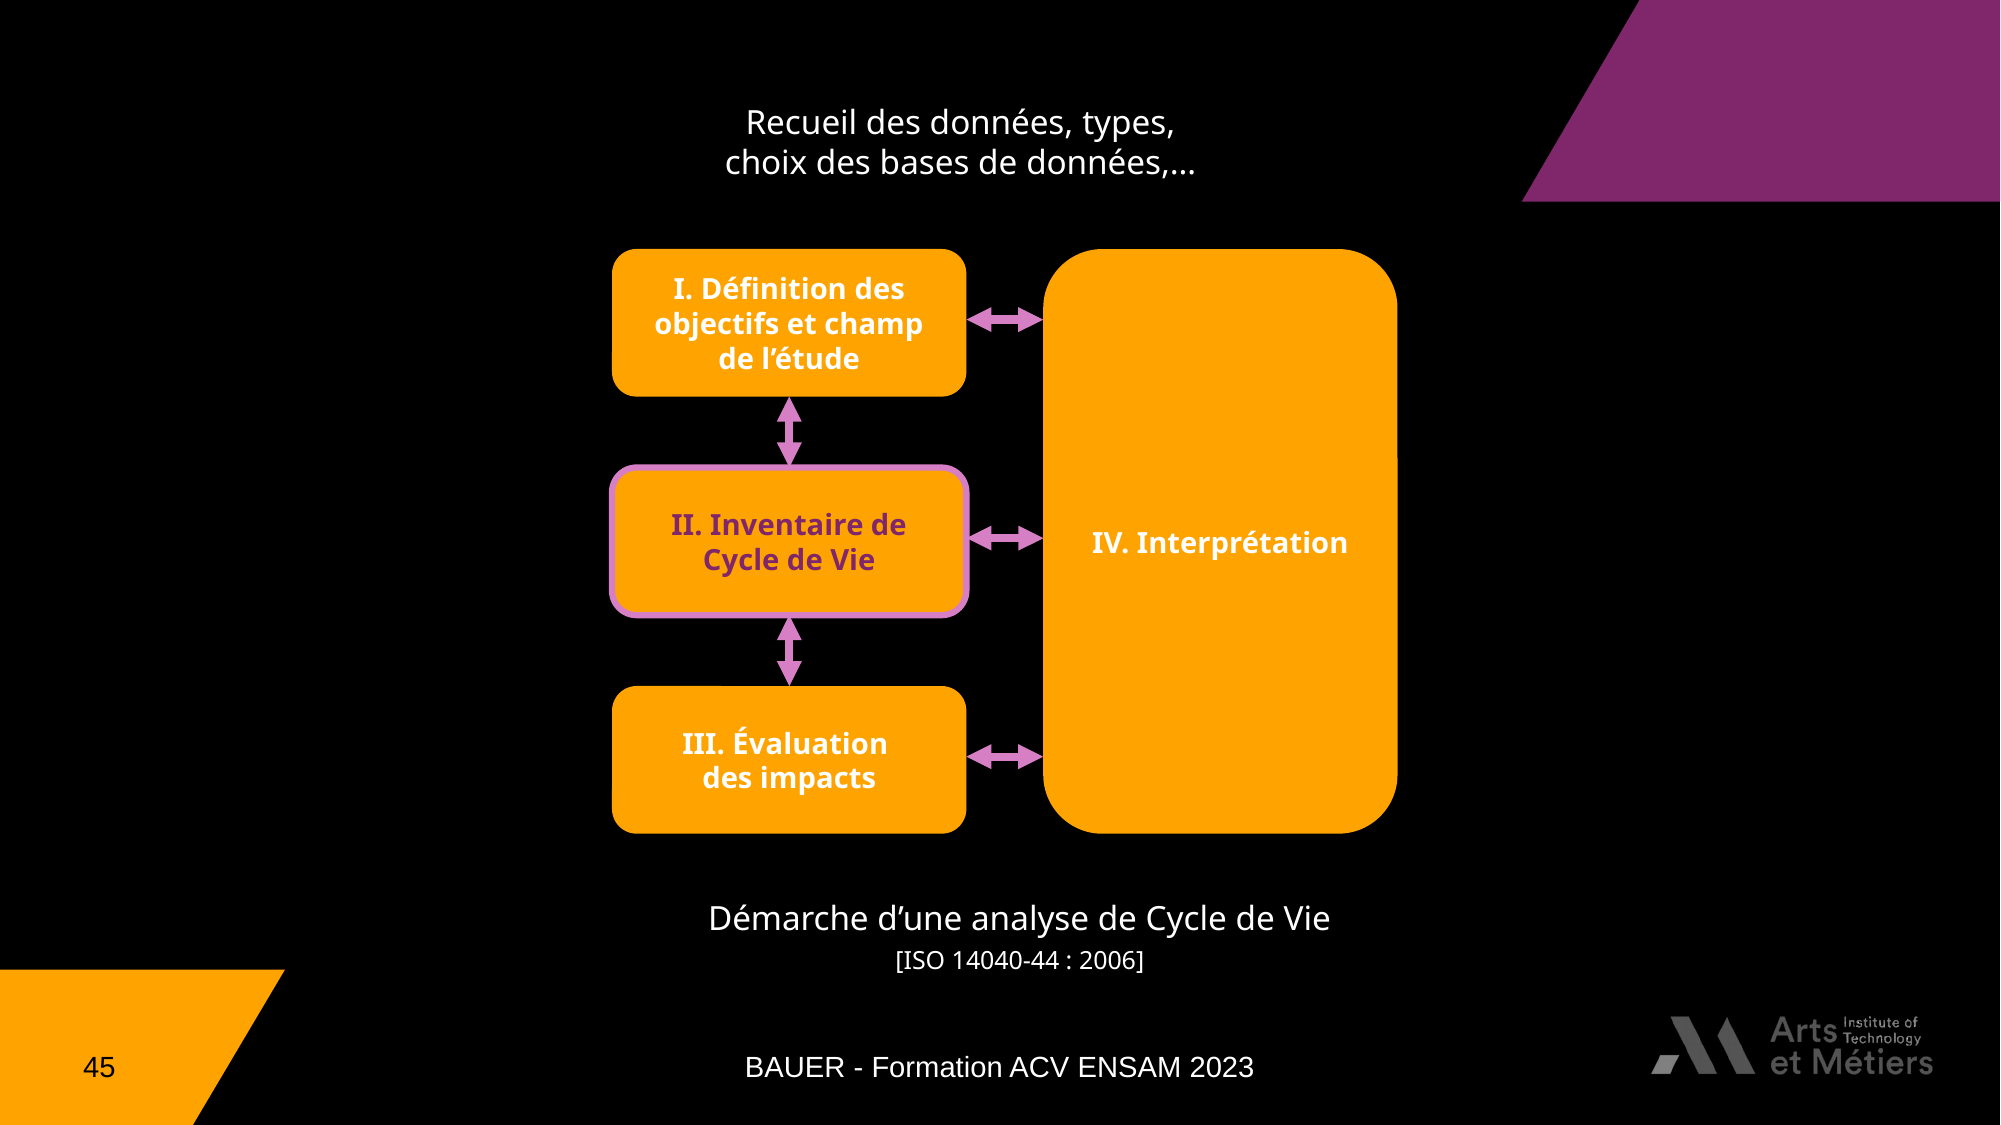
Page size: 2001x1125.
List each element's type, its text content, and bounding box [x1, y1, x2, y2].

text_box III. Évaluation des impacts [611, 685, 967, 834]
text_box IV. Interprétation [1043, 249, 1398, 834]
text_box Recueil des données, types, choix des bases de données,… [517, 67, 1405, 216]
picture [1631, 997, 1952, 1093]
text_box Démarche d’une analyse de Cycle de Vie [ISO 14040-44 : 2006] [582, 880, 1458, 983]
text_box I. Définition des objectifs et champ de l’étude [611, 248, 967, 397]
text_box II. Inventaire de Cycle de Vie [611, 467, 967, 616]
